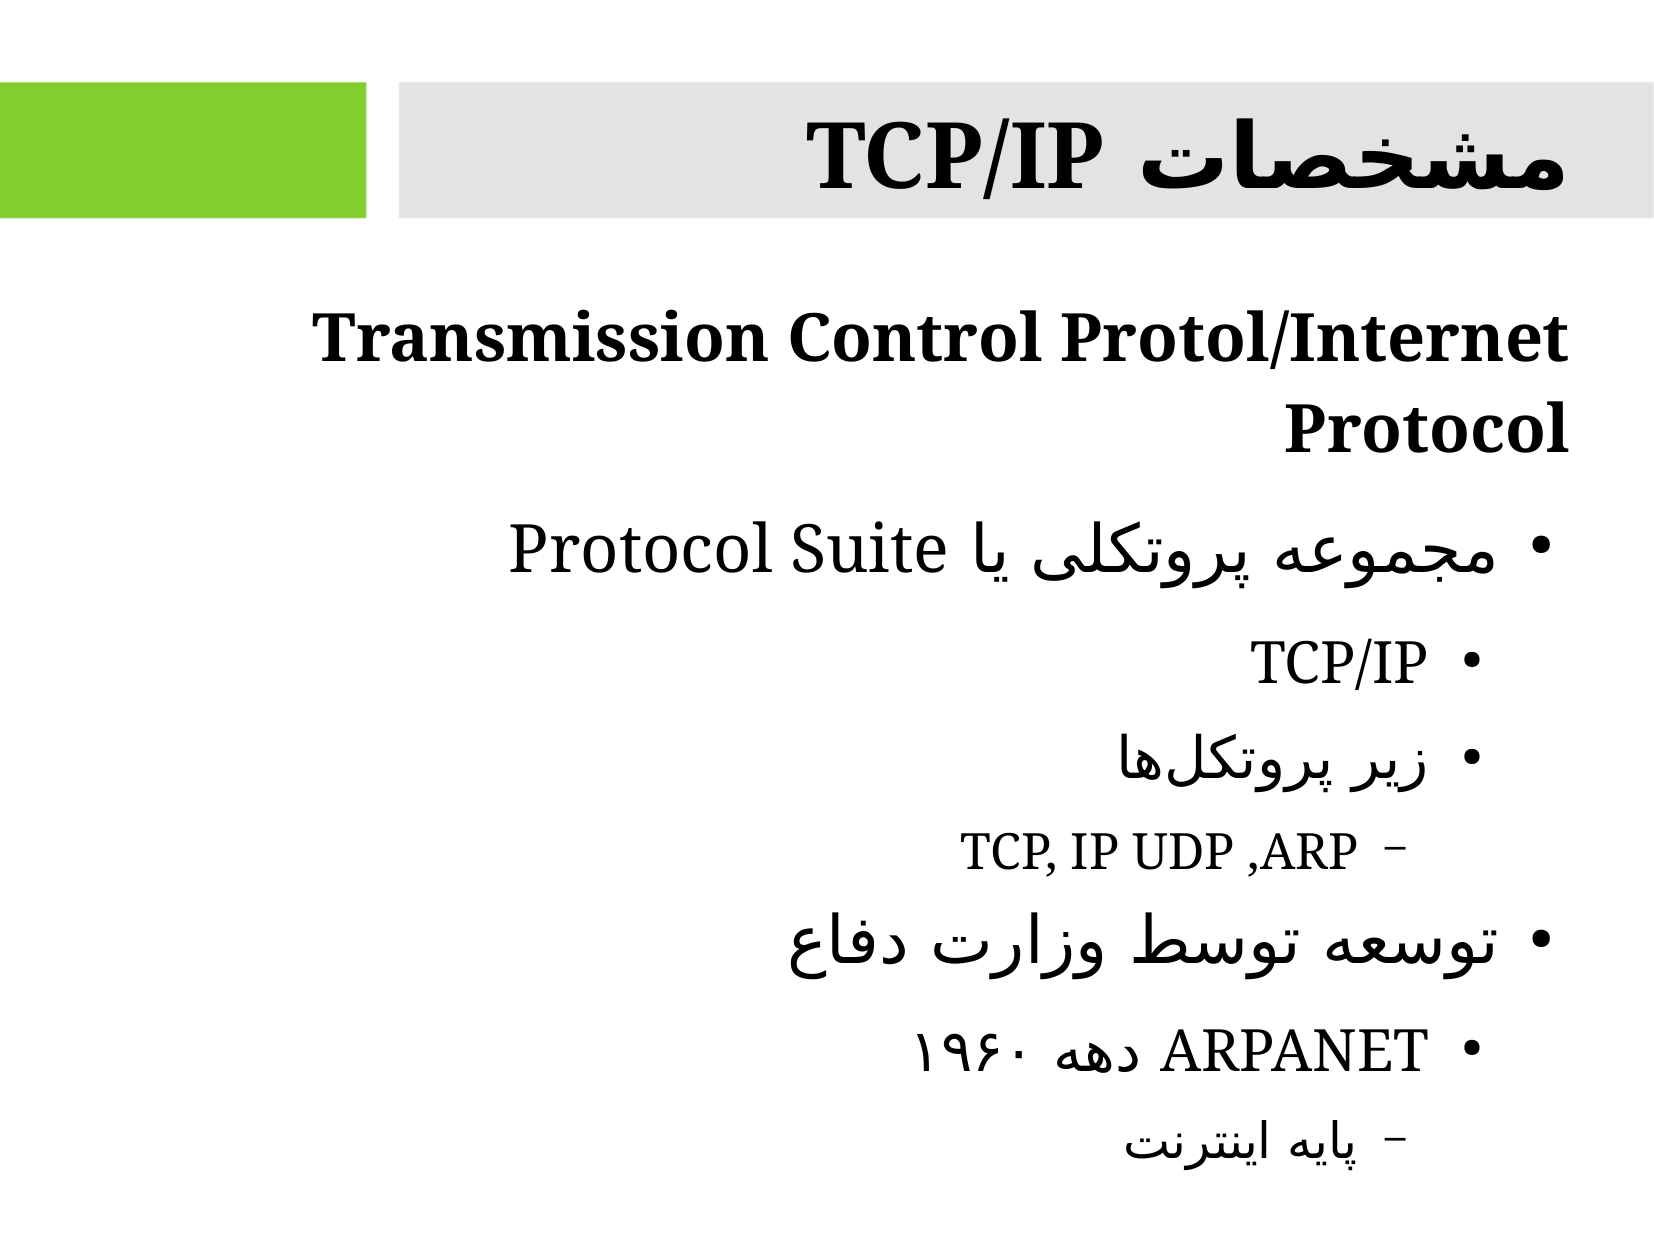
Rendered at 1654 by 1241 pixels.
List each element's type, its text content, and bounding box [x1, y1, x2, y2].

picture [0, 0, 1654, 1241]
list Transmission Control Protol/Internet Protocol مجموعه پروتکلی یا Protocol Suite TCP/IP زیر پروتکل‌ها TCP, IP UDP ,ARP توسعه توسط وزارت دفاع ARPANET دهه ۱۹۶۰ پایه اینترنت [82, 290, 1571, 1182]
title مشخصات TCP/IP [82, 49, 1571, 257]
